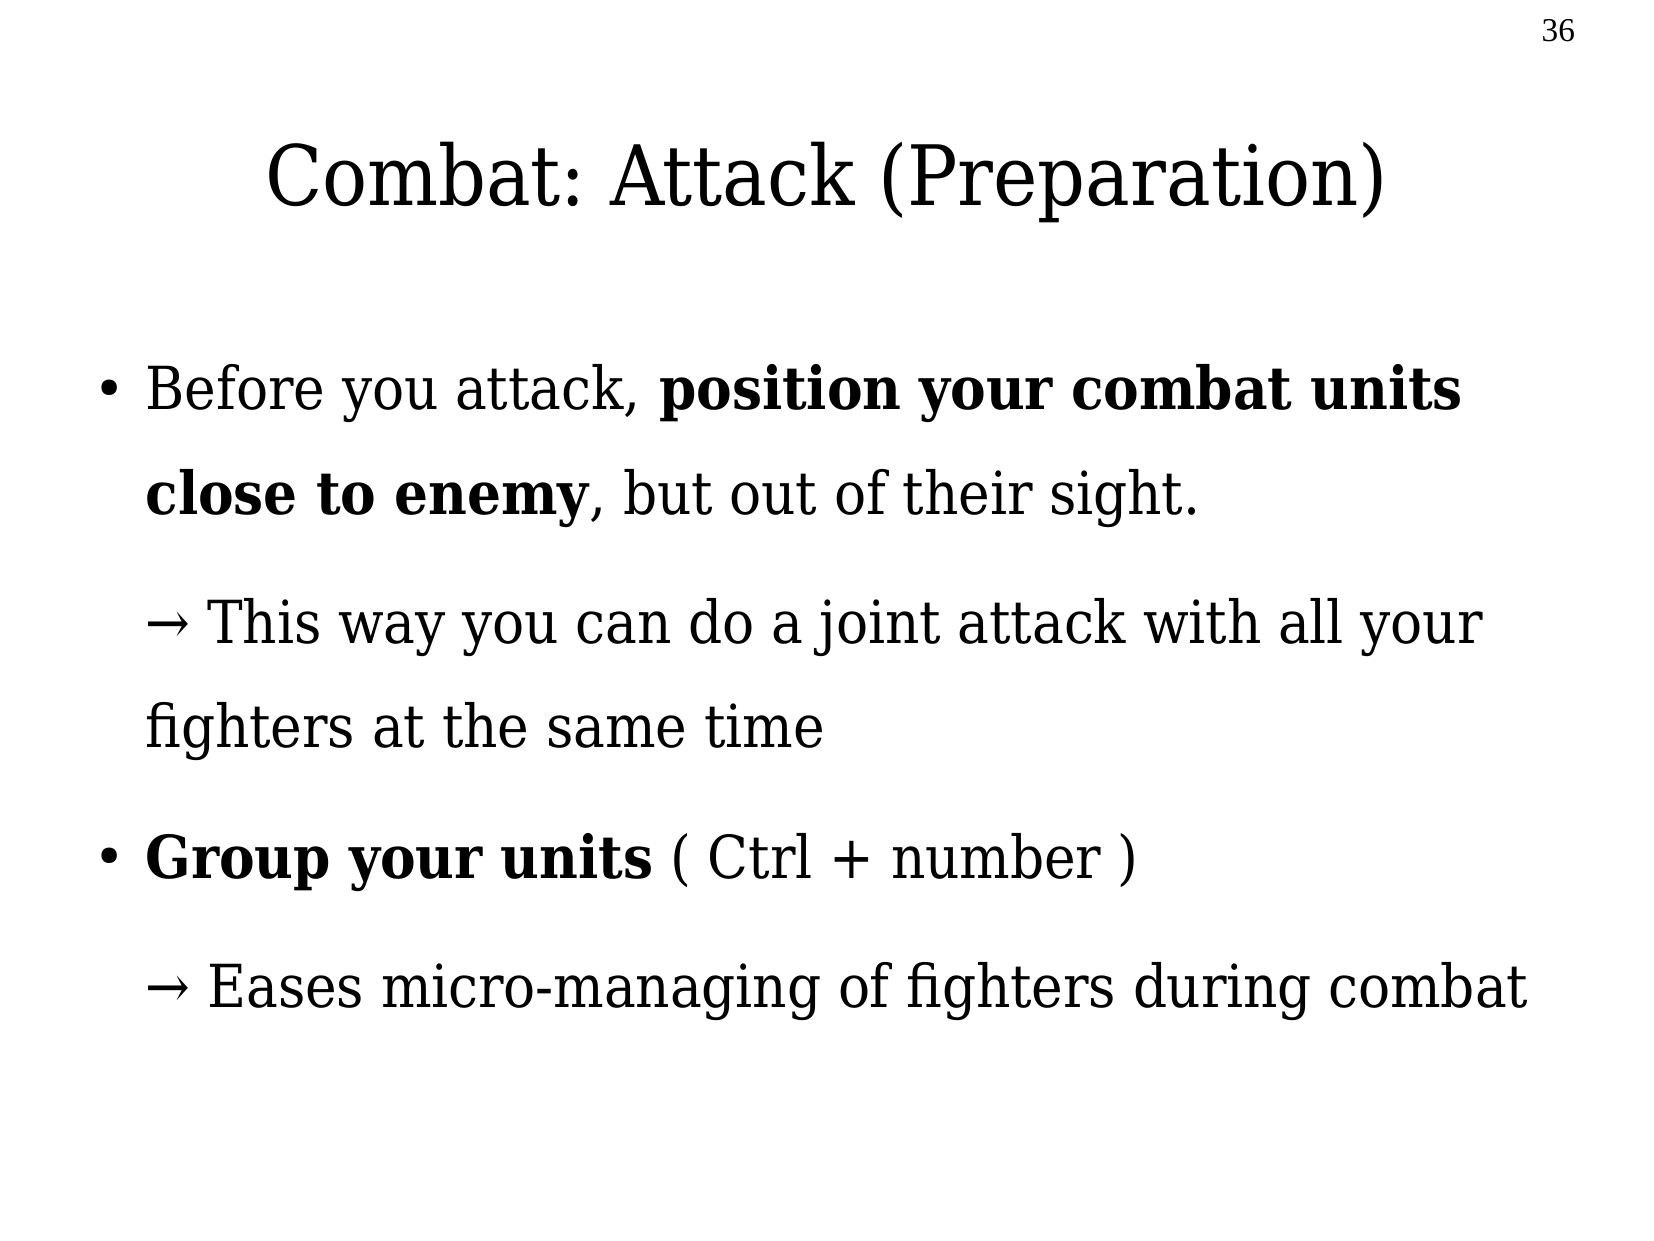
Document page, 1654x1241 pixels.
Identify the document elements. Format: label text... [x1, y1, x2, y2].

title Combat: Attack (Preparation) [82, 49, 1571, 257]
list Before you attack, position your combat units close to enemy, but out of their sight. → This way you can do a joint attack with all your fighters at the same time Group your units ( Ctrl + number ) → Eases micro-managing of fighters during combat [82, 318, 1538, 1123]
